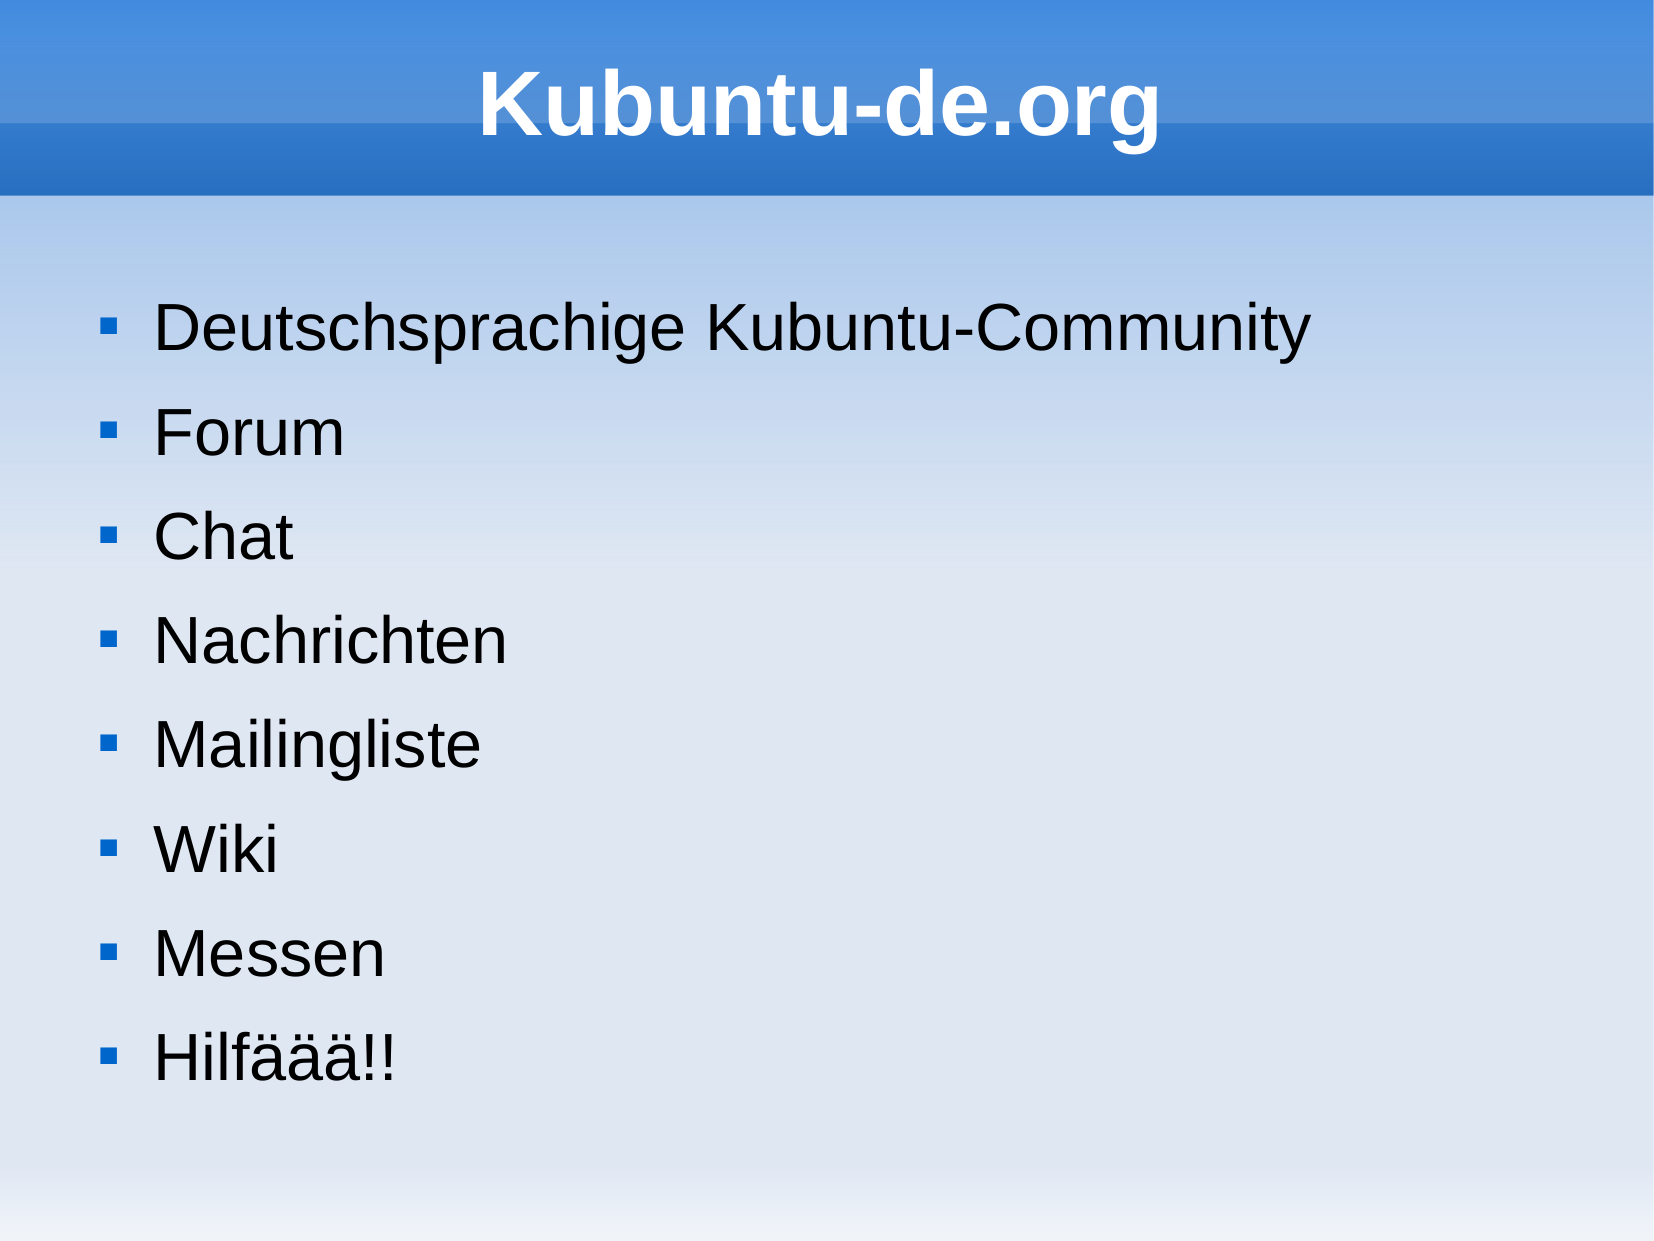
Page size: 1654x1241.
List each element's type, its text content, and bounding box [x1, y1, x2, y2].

picture [0, 0, 1654, 1241]
list Deutschsprachige Kubuntu-Community Forum Chat Nachrichten Mailingliste Wiki Messen Hilfäää!! [82, 290, 1571, 1109]
title Kubuntu-de.org [76, 0, 1565, 208]
